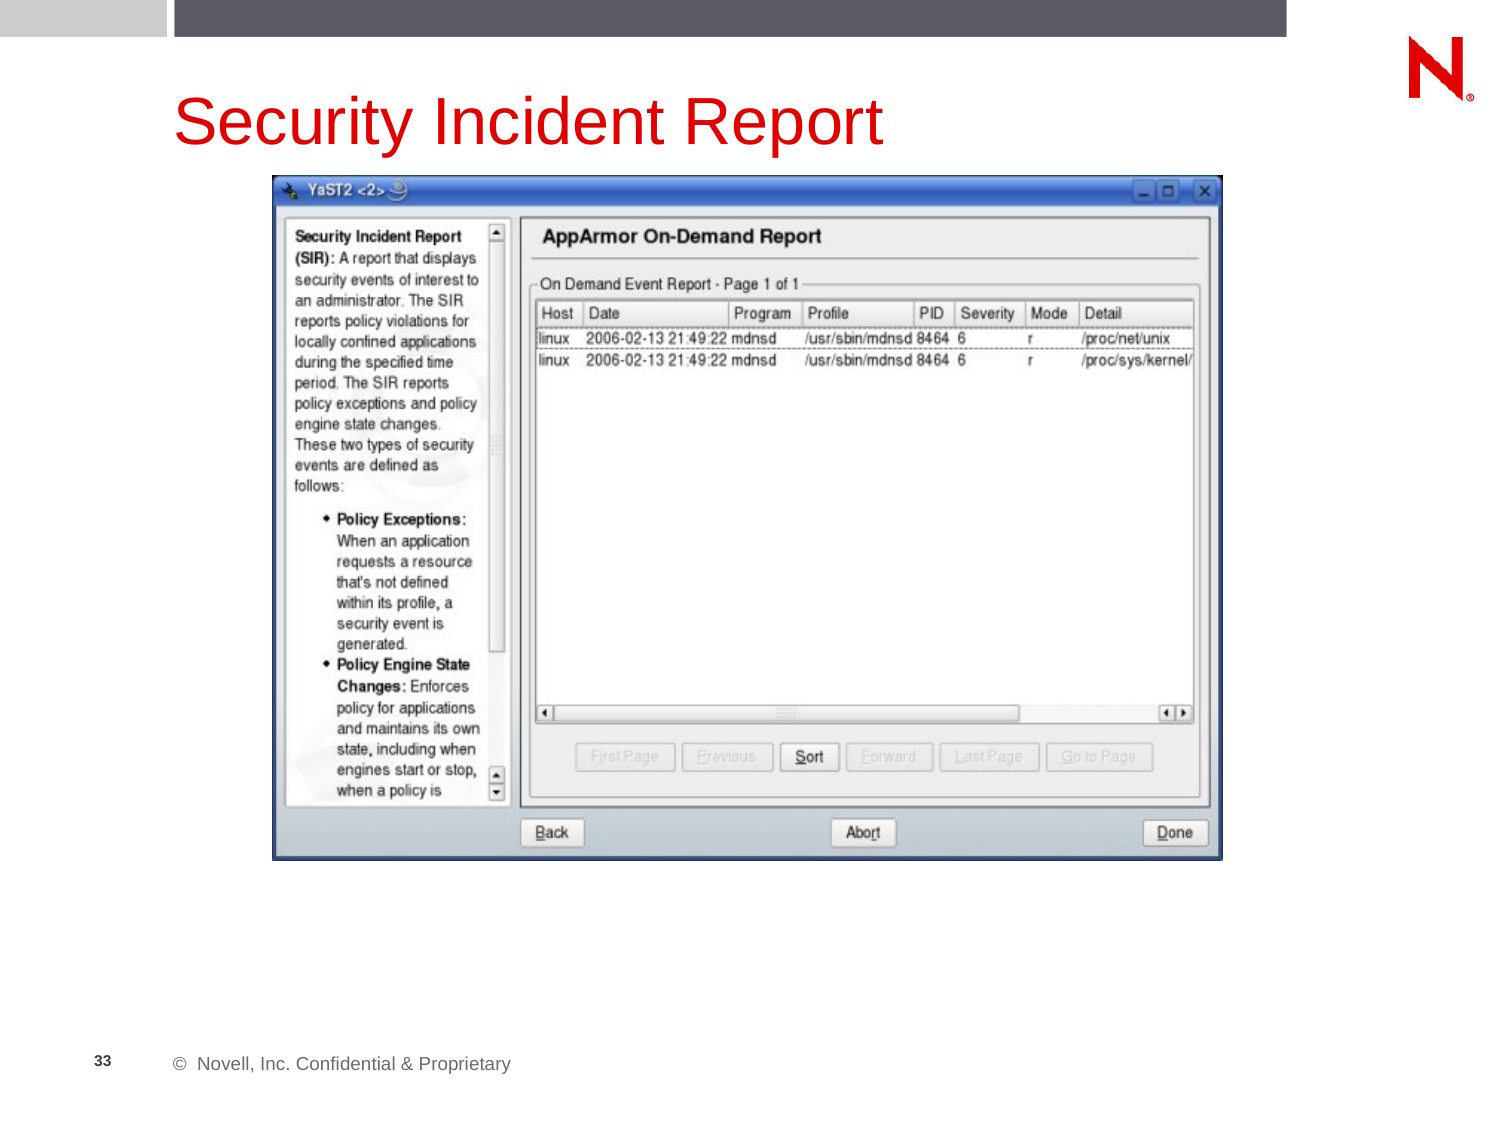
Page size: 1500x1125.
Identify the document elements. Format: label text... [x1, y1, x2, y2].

picture [1404, 32, 1477, 105]
title Security Incident Report [173, 41, 1395, 205]
list Core AppArmor report of violations of current policy Run on-demand or according to schedule [257, 617, 1195, 1125]
picture [272, 175, 1223, 862]
